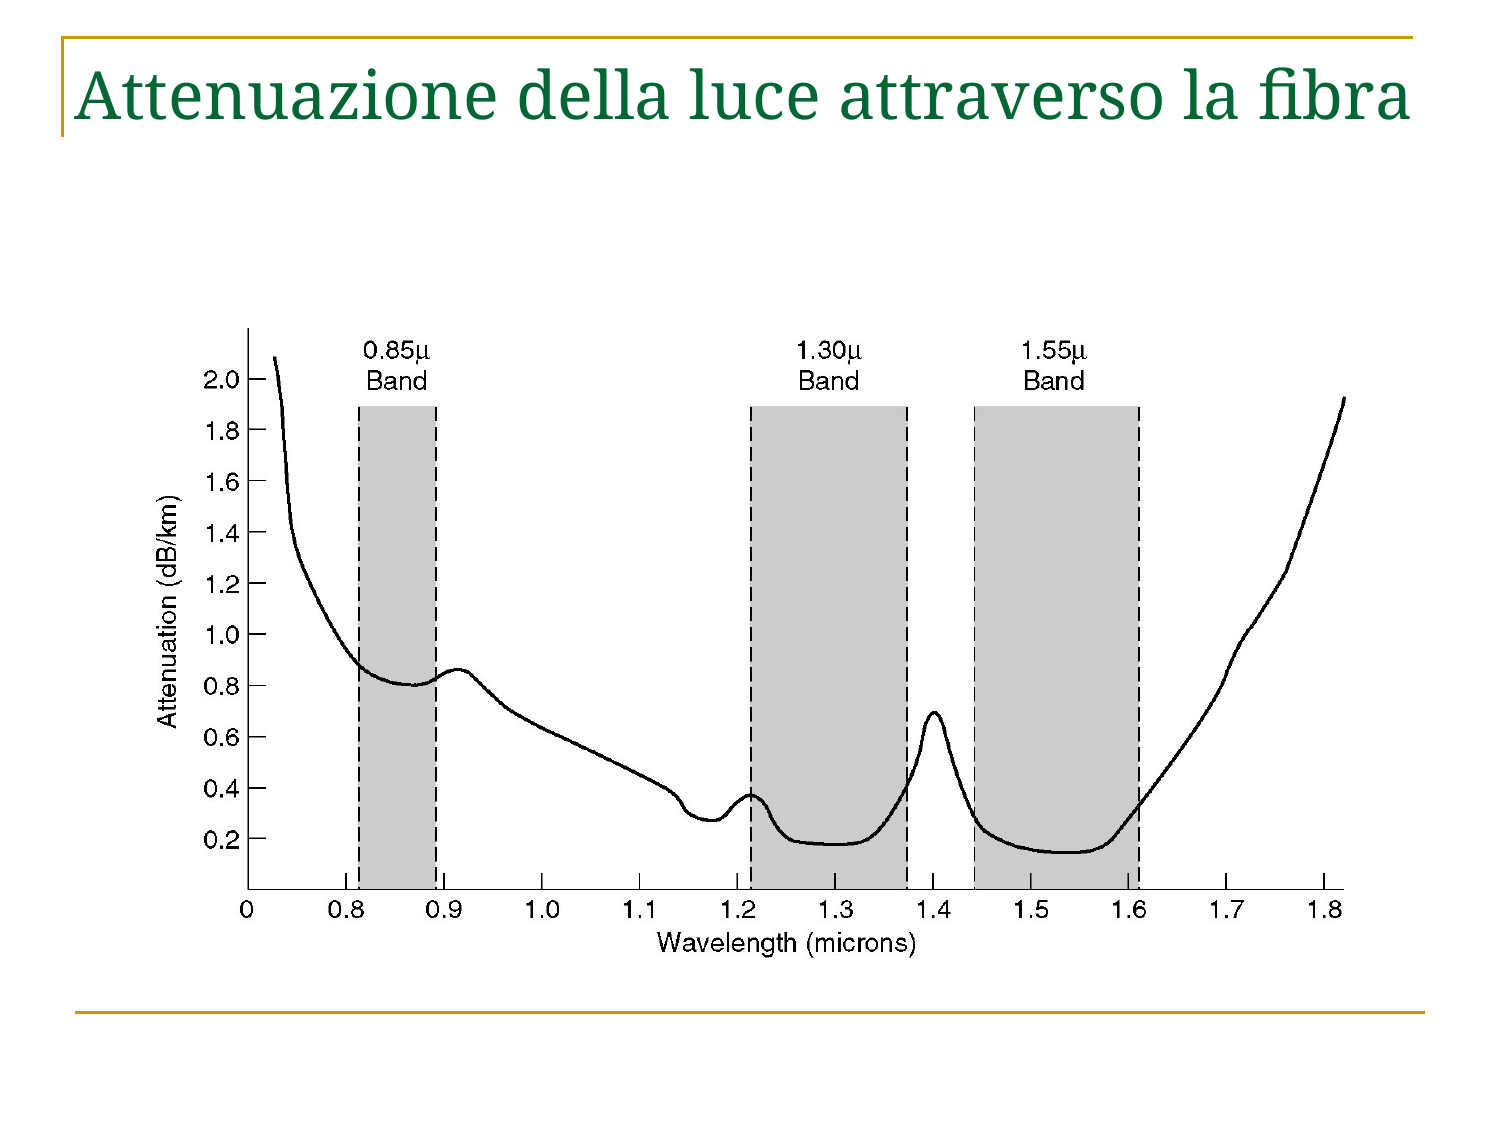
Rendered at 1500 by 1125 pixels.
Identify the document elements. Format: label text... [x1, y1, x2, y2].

picture [151, 328, 1346, 958]
title Attenuazione della luce attraverso la fibra [59, 45, 1500, 233]
